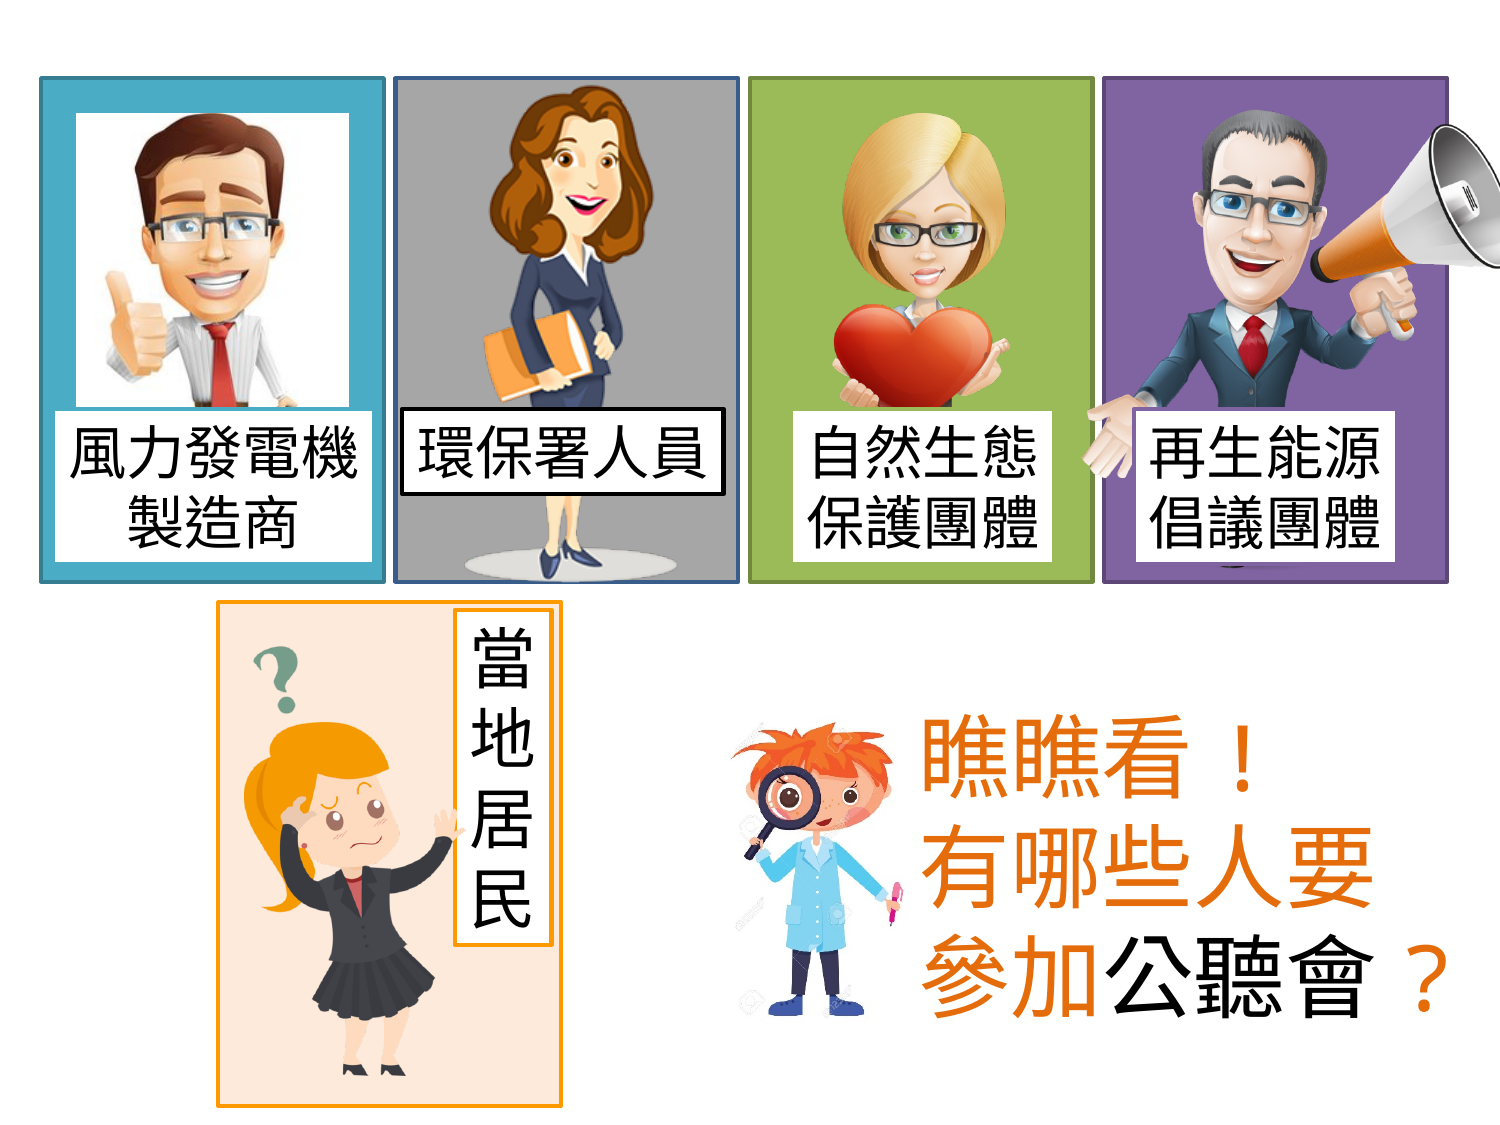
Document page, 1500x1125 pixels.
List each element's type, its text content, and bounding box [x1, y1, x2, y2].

text_box [757, 78, 1068, 582]
picture [1068, 42, 1500, 634]
text_box [41, 78, 384, 582]
picture [832, 113, 1010, 409]
text_box 再生能源 倡議團體 [1134, 409, 1397, 564]
text_box 自然生態 保護團體 [791, 409, 1054, 564]
text_box 瞧瞧看! 有哪些人要參加公聽會? [903, 692, 1424, 1047]
picture [76, 113, 349, 409]
text_box 風力發電機 製造商 [53, 409, 375, 564]
picture [726, 716, 903, 1024]
text_box 環保署人員 [402, 409, 724, 494]
picture [242, 645, 466, 1083]
picture [395, 66, 757, 609]
text_box 當 地 居 民 [455, 610, 552, 945]
text_box [218, 602, 561, 1106]
